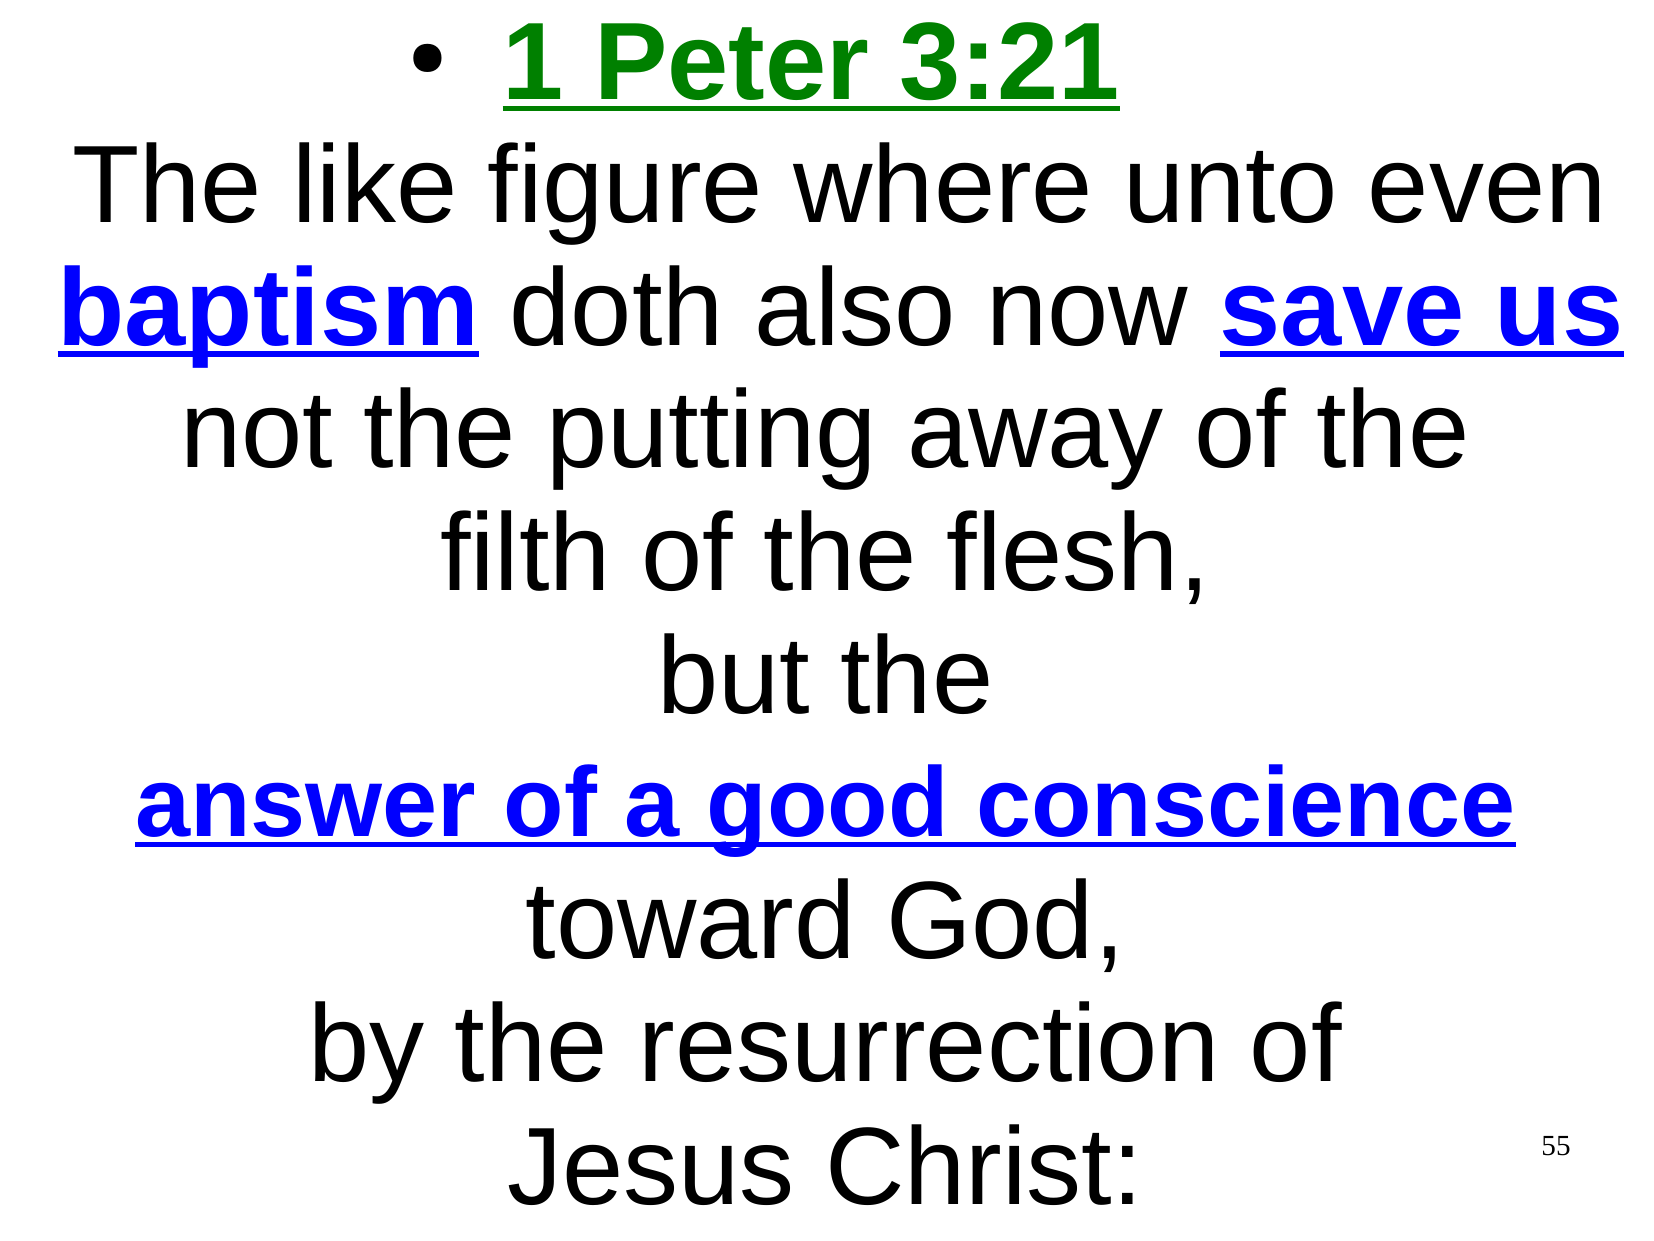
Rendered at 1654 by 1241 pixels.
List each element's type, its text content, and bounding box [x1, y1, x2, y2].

list 1 Peter 3:21 The like figure where unto even baptism doth also now save us not the putting away of the filth of the flesh, but the answer of a good conscience toward God, by the resurrection of Jesus Christ: [0, 0, 1651, 1238]
